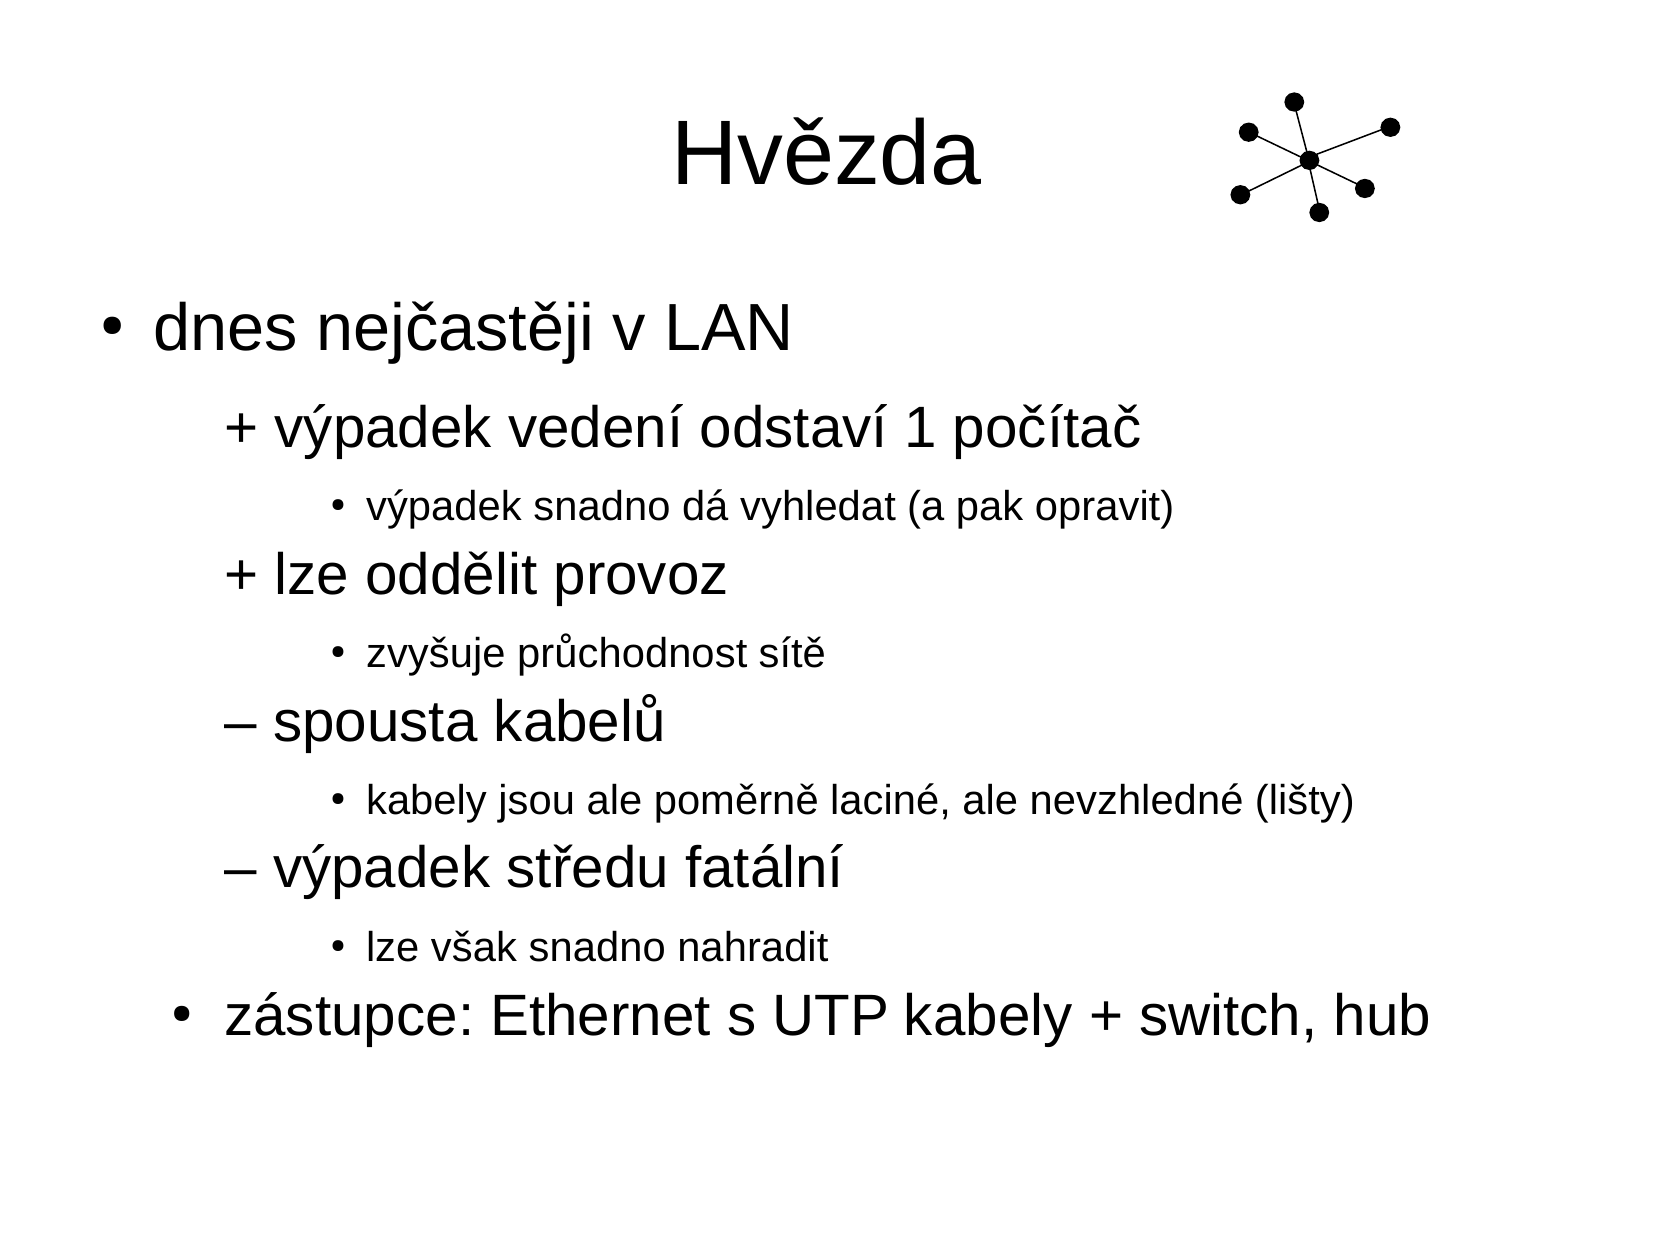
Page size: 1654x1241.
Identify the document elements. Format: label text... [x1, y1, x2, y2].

title Hvězda [82, 49, 1571, 257]
text_box [1381, 118, 1400, 137]
text_box [1300, 151, 1319, 170]
text_box [1355, 179, 1375, 198]
list dnes nejčastěji v LAN + výpadek vedení odstaví 1 počítač výpadek snadno dá vyhledat (a pak opravit) + lze oddělit provoz zvyšuje průchodnost sítě – spousta kabelů kabely jsou ale poměrně laciné, ale nevzhledné (lišty) – výpadek středu fatální lze však snadno nahradit zástupce: Ethernet s UTP kabely + switch, hub [82, 290, 1571, 1109]
text_box [1310, 203, 1329, 222]
text_box [1231, 185, 1250, 204]
text_box [1285, 93, 1304, 111]
text_box [1239, 123, 1258, 142]
